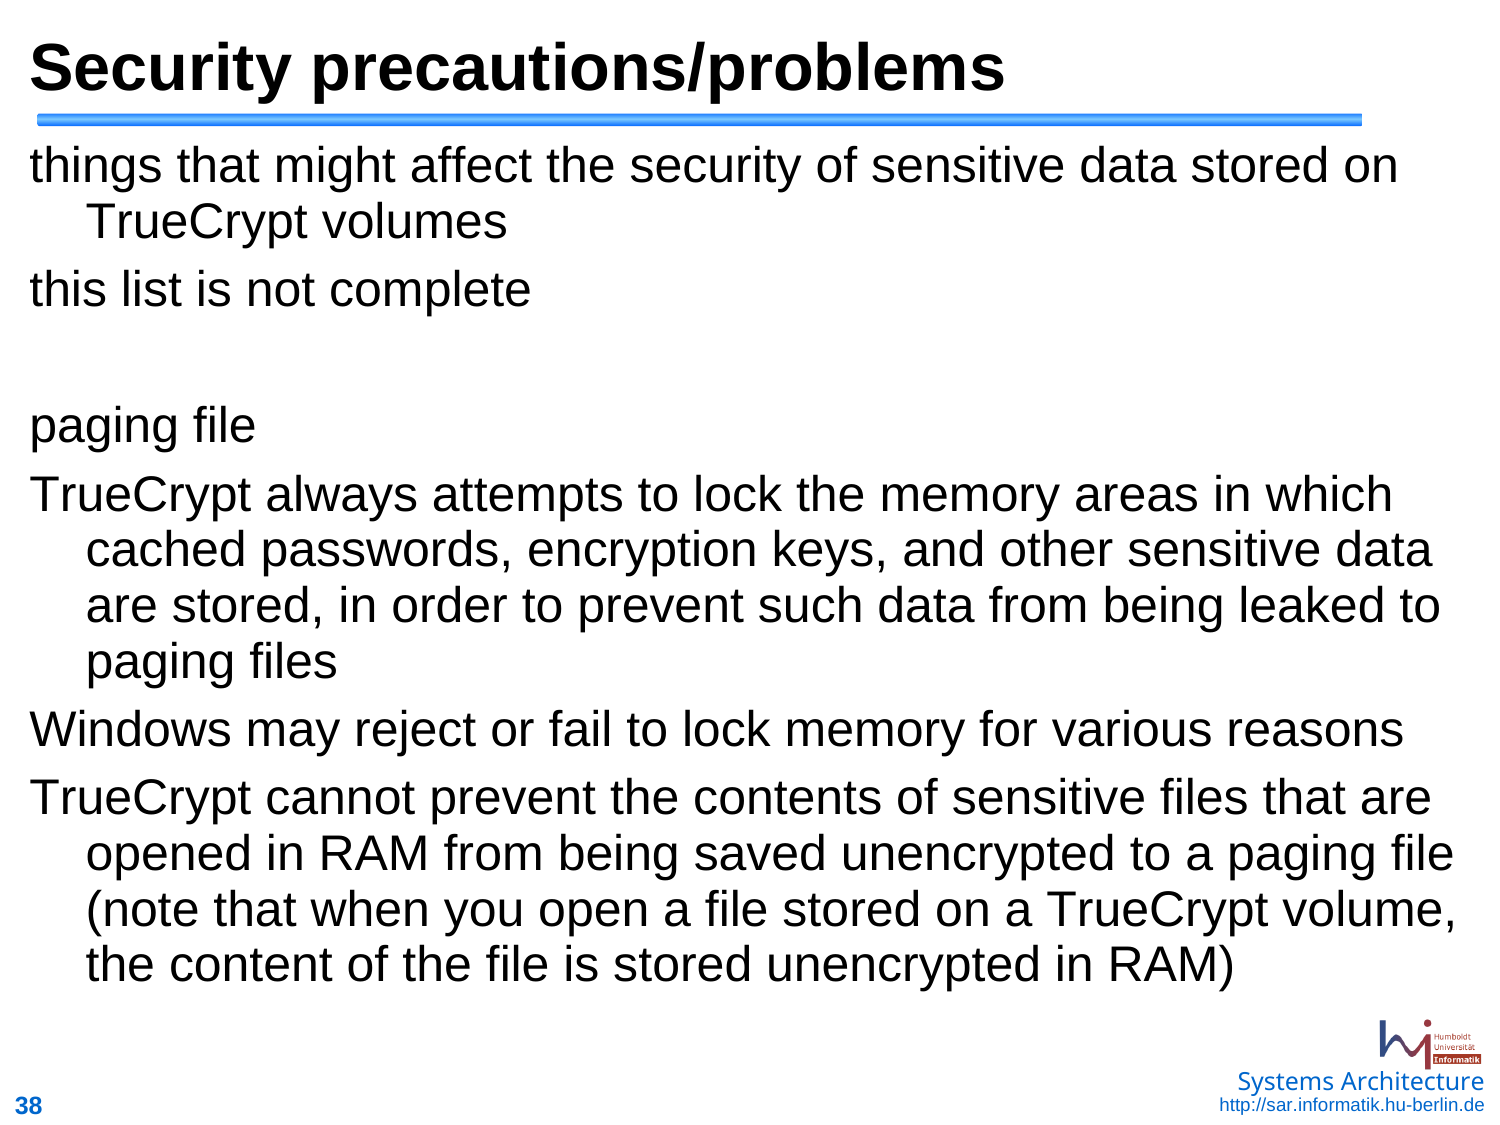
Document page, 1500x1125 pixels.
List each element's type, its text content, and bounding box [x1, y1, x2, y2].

list things that might affect the security of sensitive data stored on TrueCrypt volumes this list is not complete paging file TrueCrypt always attempts to lock the memory areas in which cached passwords, encryption keys, and other sensitive data are stored, in order to prevent such data from being leaked to paging files Windows may reject or fail to lock memory for various reasons TrueCrypt cannot prevent the contents of sensitive files that are opened in RAM from being saved unencrypted to a paging file (note that when you open a file stored on a TrueCrypt volume, the content of the file is stored unencrypted in RAM) [29, 137, 1500, 1044]
title Security precautions/problems [29, 26, 1500, 108]
picture [1376, 1044, 1483, 1071]
